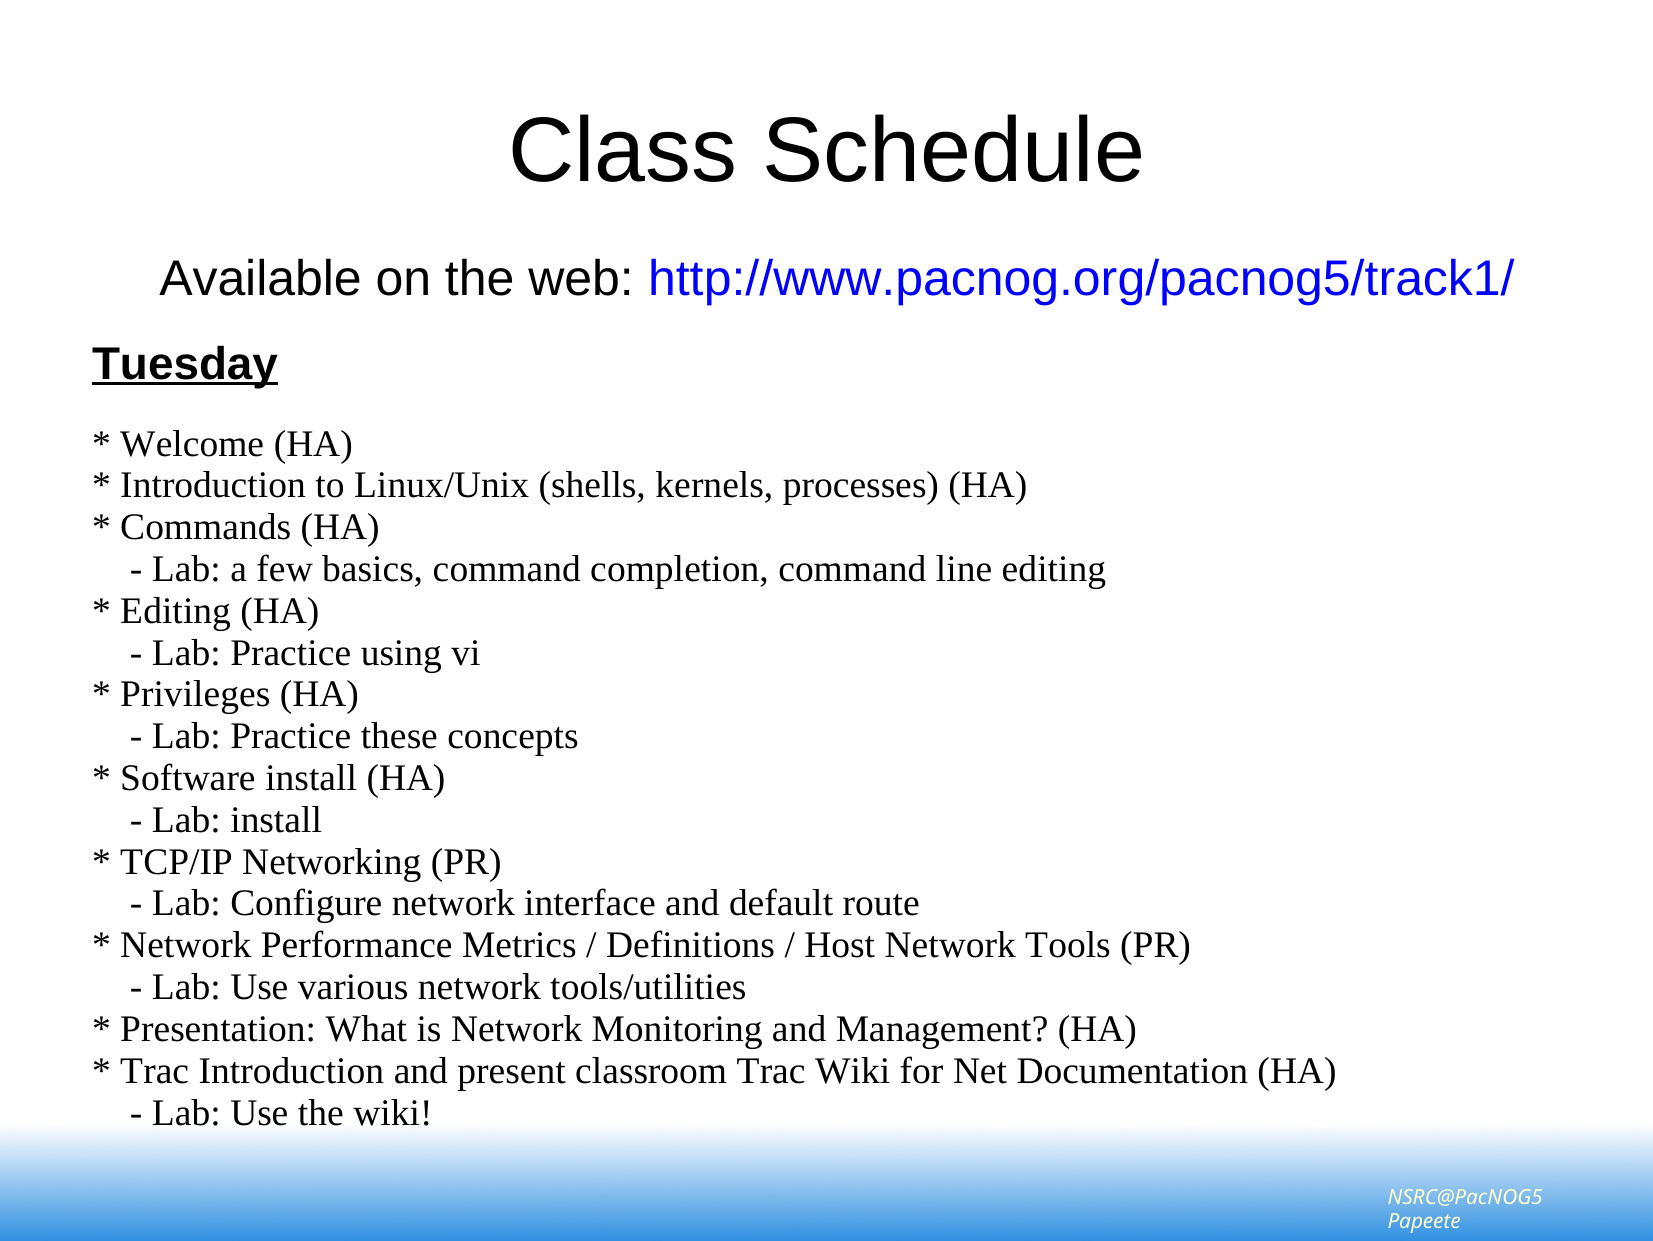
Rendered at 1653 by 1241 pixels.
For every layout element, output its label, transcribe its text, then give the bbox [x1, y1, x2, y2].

text_box Available on the web: http://www.pacnog.org/pacnog5/track1/ Tuesday * Welcome (HA) * Introduction to Linux/Unix (shells, kernels, processes) (HA) * Commands (HA) - Lab: a few basics, command completion, command line editing * Editing (HA) - Lab: Practice using vi * Privileges (HA) - Lab: Practice these concepts * Software install (HA) - Lab: install * TCP/IP Networking (PR) - Lab: Configure network interface and default route * Network Performance Metrics / Definitions / Host Network Tools (PR) - Lab: Use various network tools/utilities * Presentation: What is Network Monitoring and Management? (HA) * Trac Introduction and present classroom Trac Wiki for Net Documentation (HA) - Lab: Use the wiki! [77, 243, 1598, 1141]
title Class Schedule [121, 45, 1533, 243]
picture [0, 1122, 1653, 1241]
